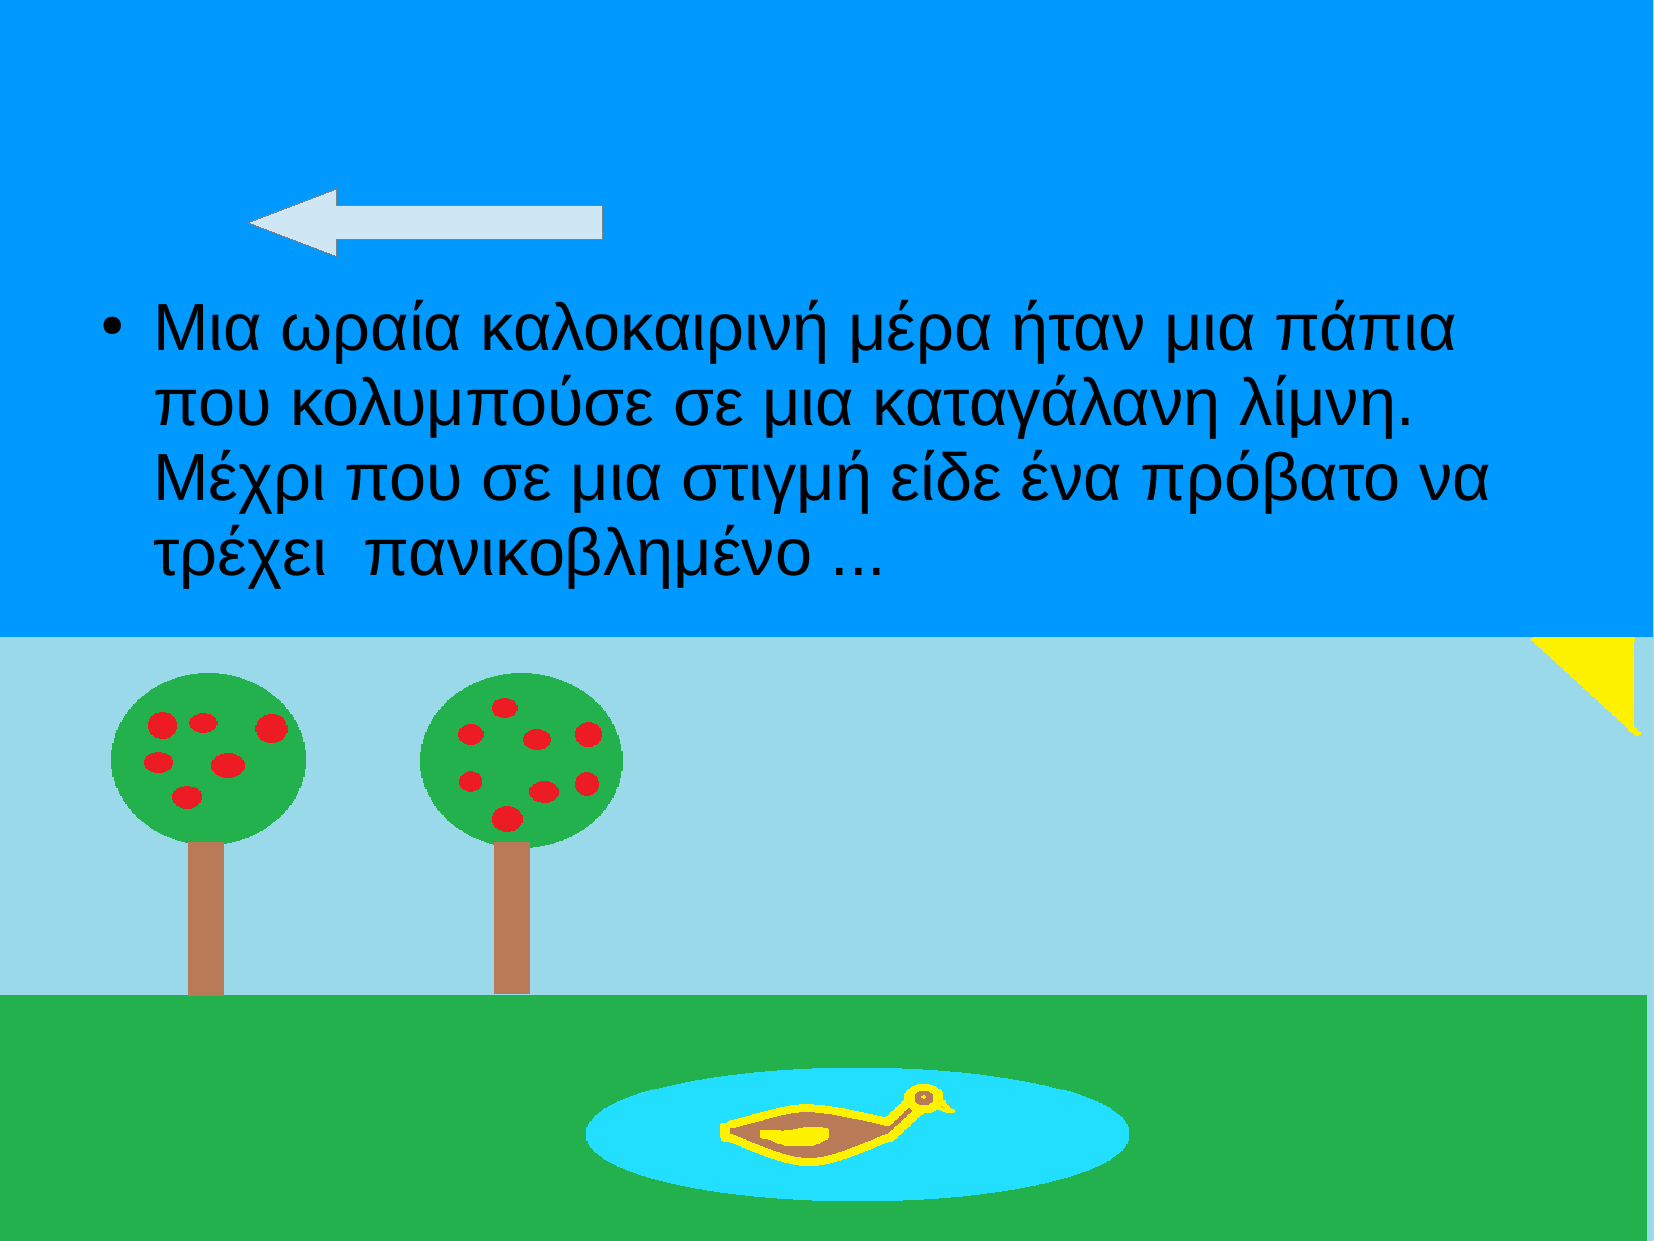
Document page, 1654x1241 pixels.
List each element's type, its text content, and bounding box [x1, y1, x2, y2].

list Μια ωραία καλοκαιρινή μέρα ήταν μια πάπια που κολυμπούσε σε μια καταγάλανη λίμνη. Μέχρι που σε μια στιγμή είδε ένα πρόβατο να τρέχει πανικοβλημένο ... [82, 290, 1538, 637]
picture [0, 637, 1654, 1241]
text_box [248, 188, 603, 257]
